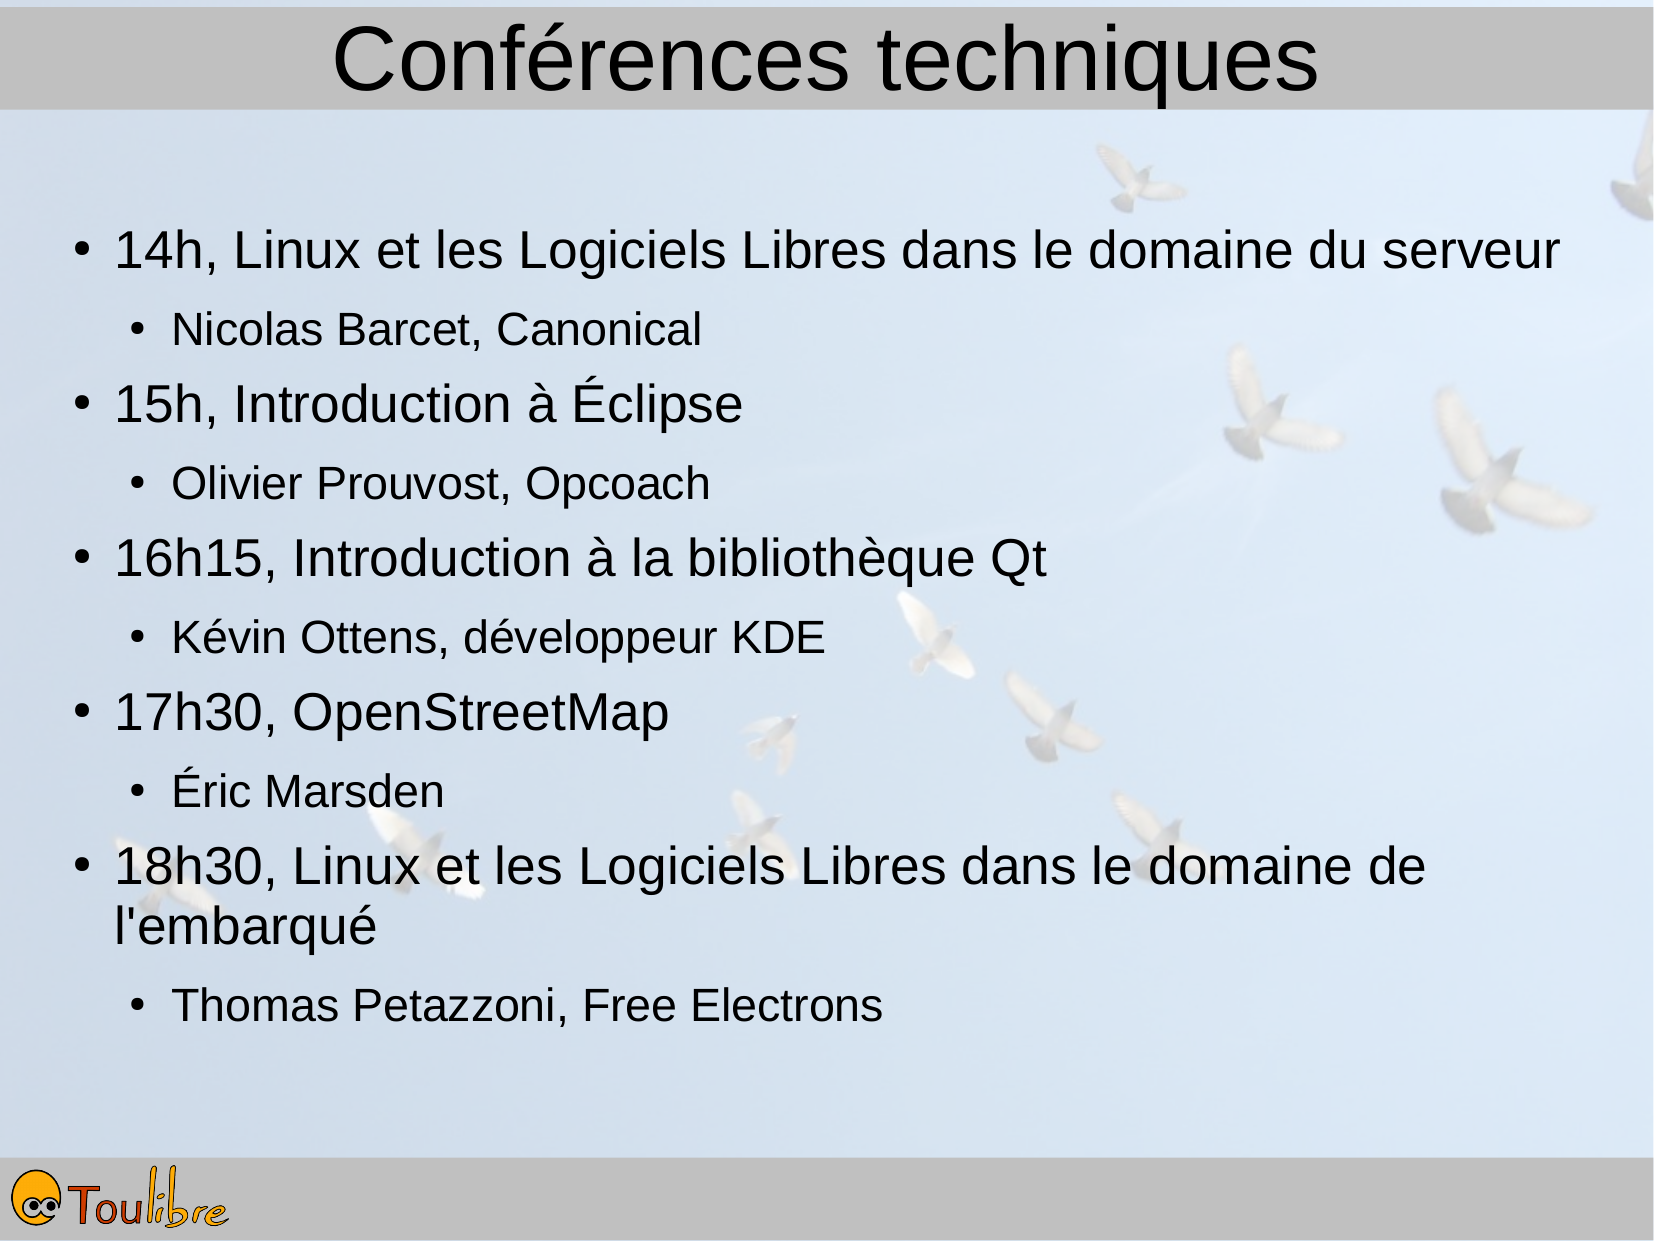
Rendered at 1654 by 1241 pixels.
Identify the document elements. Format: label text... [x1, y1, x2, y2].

list 14h, Linux et les Logiciels Libres dans le domaine du serveur Nicolas Barcet, Canonical 15h, Introduction à Éclipse Olivier Prouvost, Opcoach 16h15, Introduction à la bibliothèque Qt Kévin Ottens, développeur KDE 17h30, OpenStreetMap Éric Marsden 18h30, Linux et les Logiciels Libres dans le domaine de l'embarqué Thomas Petazzoni, Free Electrons [58, 219, 1616, 1039]
picture [11, 1165, 229, 1228]
title Conférences techniques [0, 7, 1654, 110]
